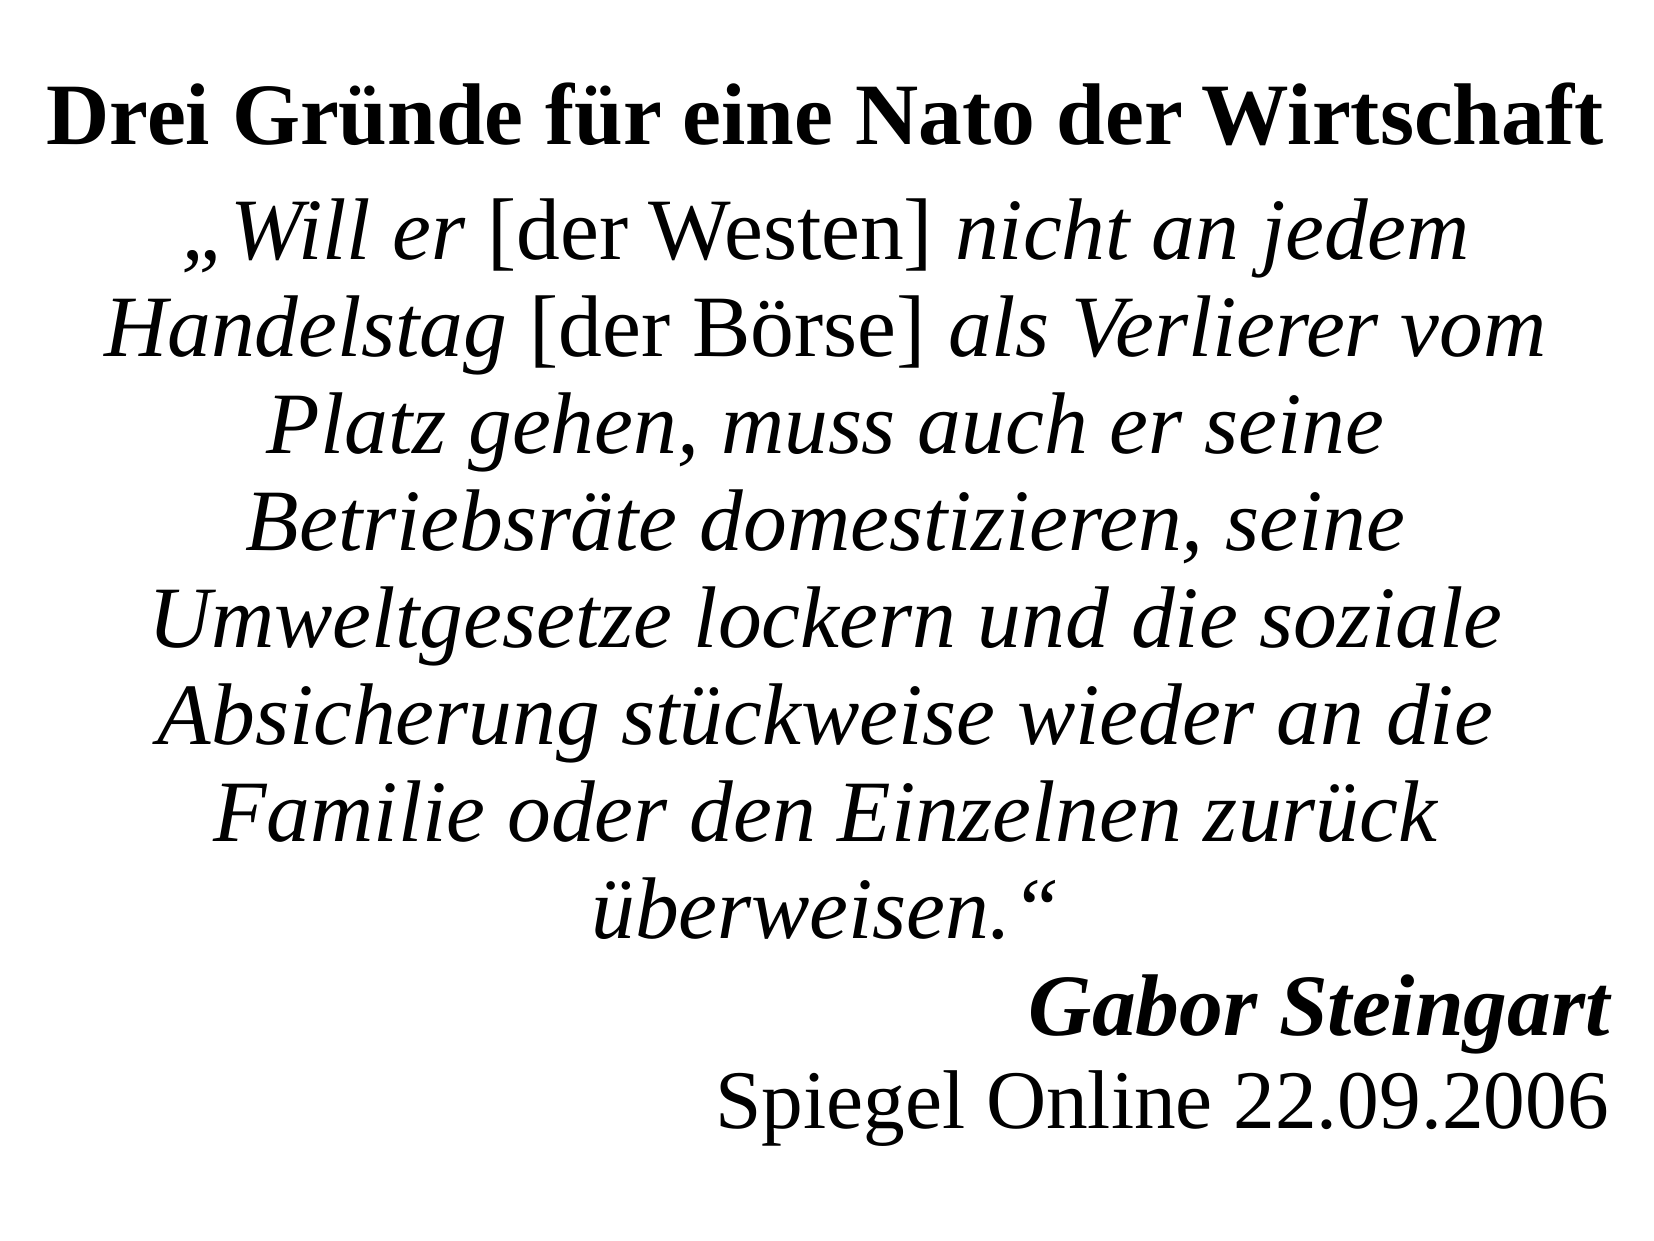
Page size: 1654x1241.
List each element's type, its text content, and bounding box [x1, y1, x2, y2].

text_box Drei Gründe für eine Nato der Wirtschaft „Will er [der Westen] nicht an jedem Handelstag [der Börse] als Verlierer vom Platz gehen, muss auch er seine Betriebsräte domestizieren, seine Umweltgesetze lockern und die soziale Absicherung stückweise wieder an die Familie oder den Einzelnen zurück überweisen.“ Gabor Steingart Spiegel Online 22.09.2006 [26, 59, 1625, 1155]
